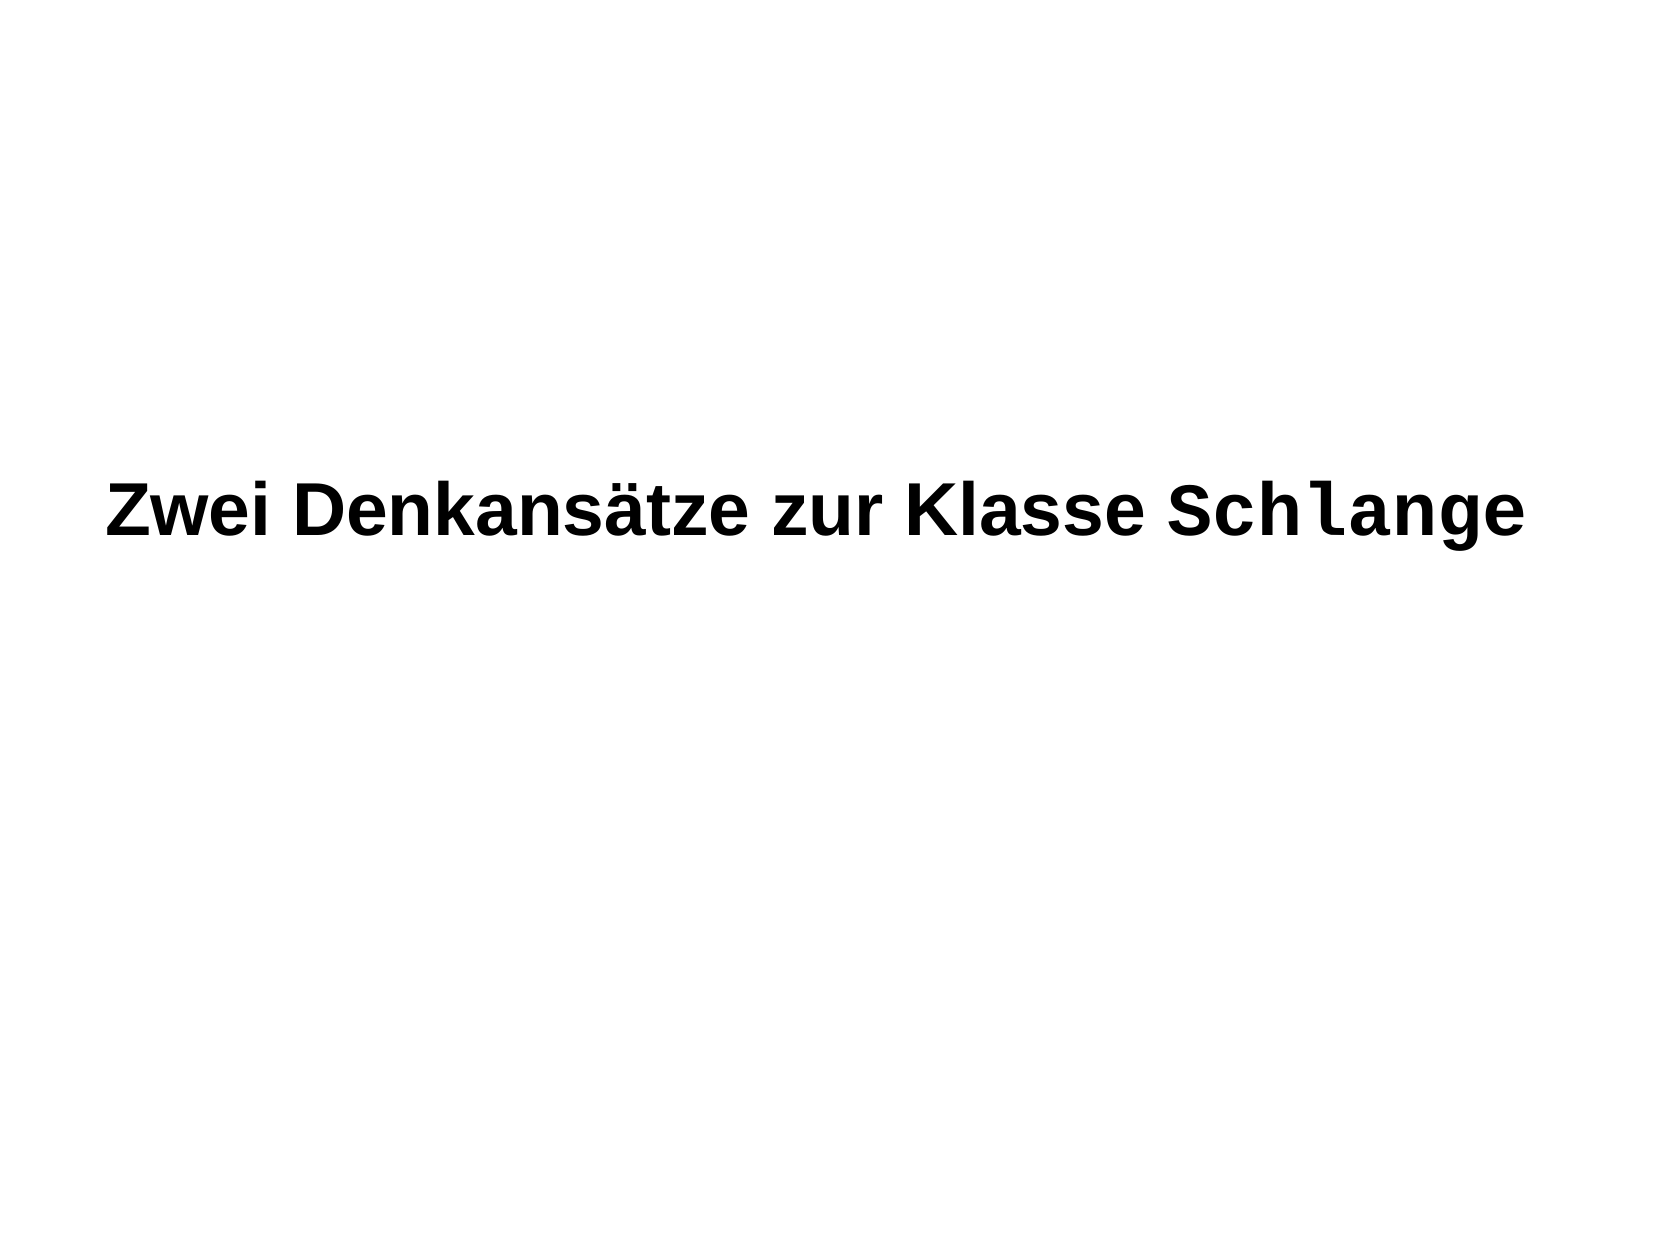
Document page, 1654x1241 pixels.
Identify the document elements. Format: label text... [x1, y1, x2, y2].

title Zwei Denkansätze zur Klasse Schlange [82, 417, 1571, 610]
